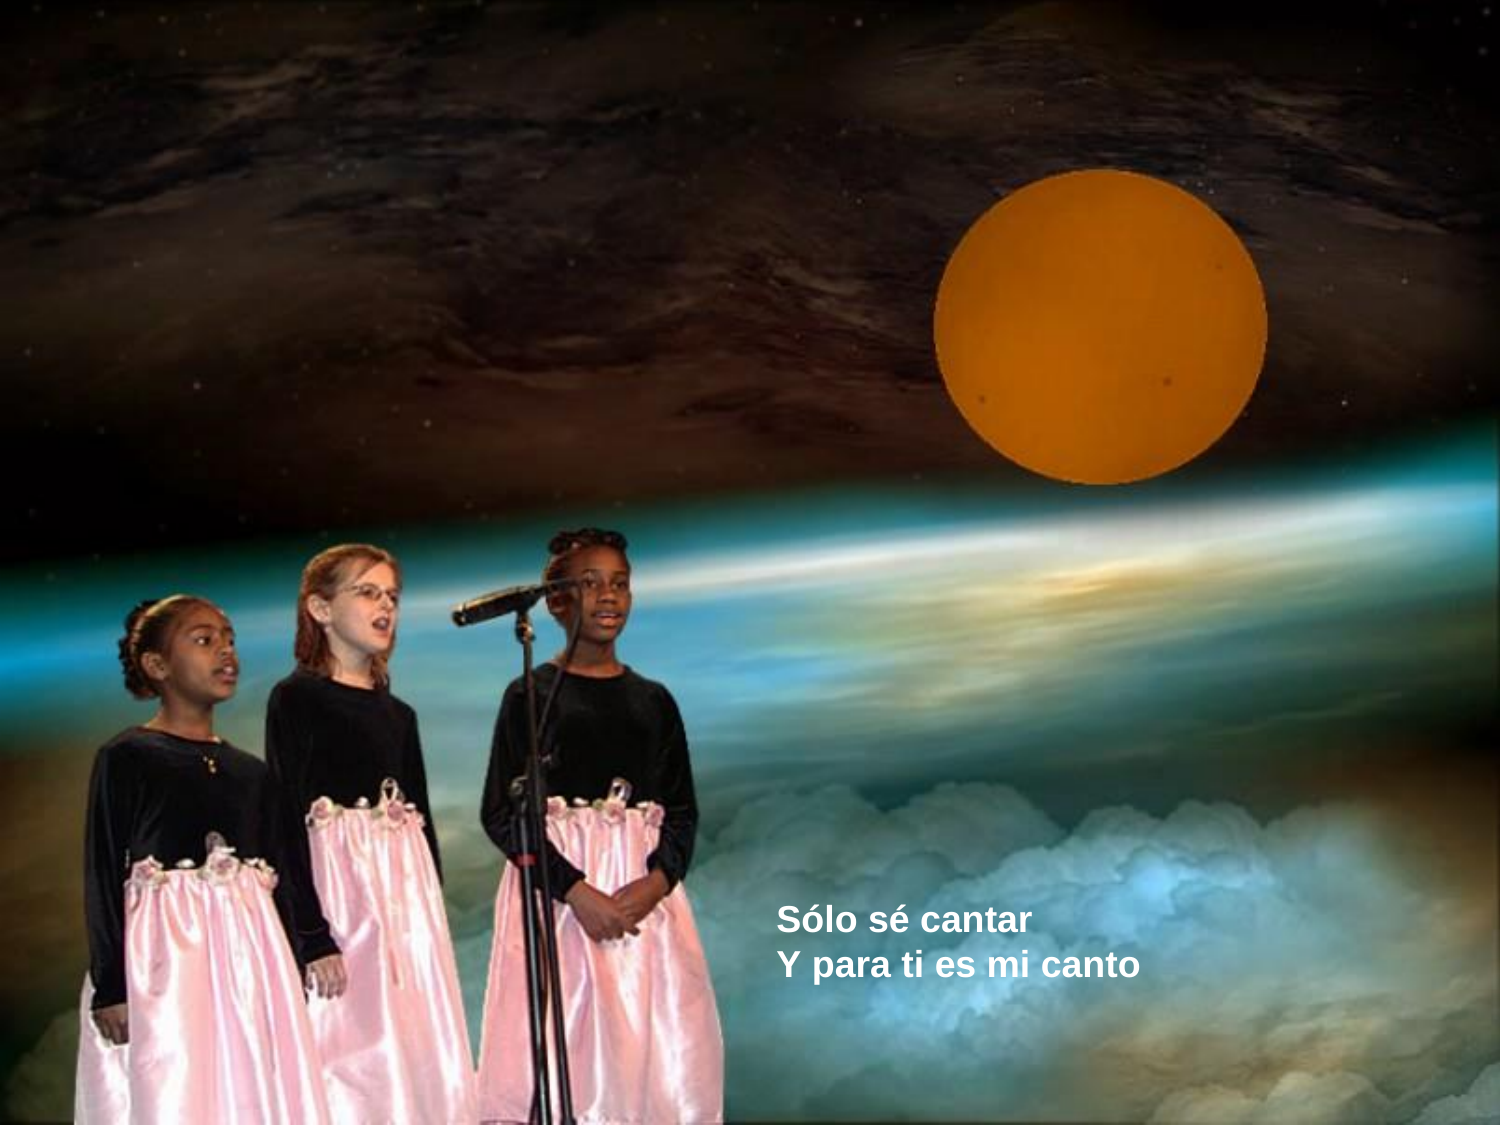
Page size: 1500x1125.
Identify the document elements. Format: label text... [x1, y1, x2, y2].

text_box Sólo sé cantar Y para ti es mi canto [761, 887, 1263, 1038]
picture [0, 0, 1500, 1125]
